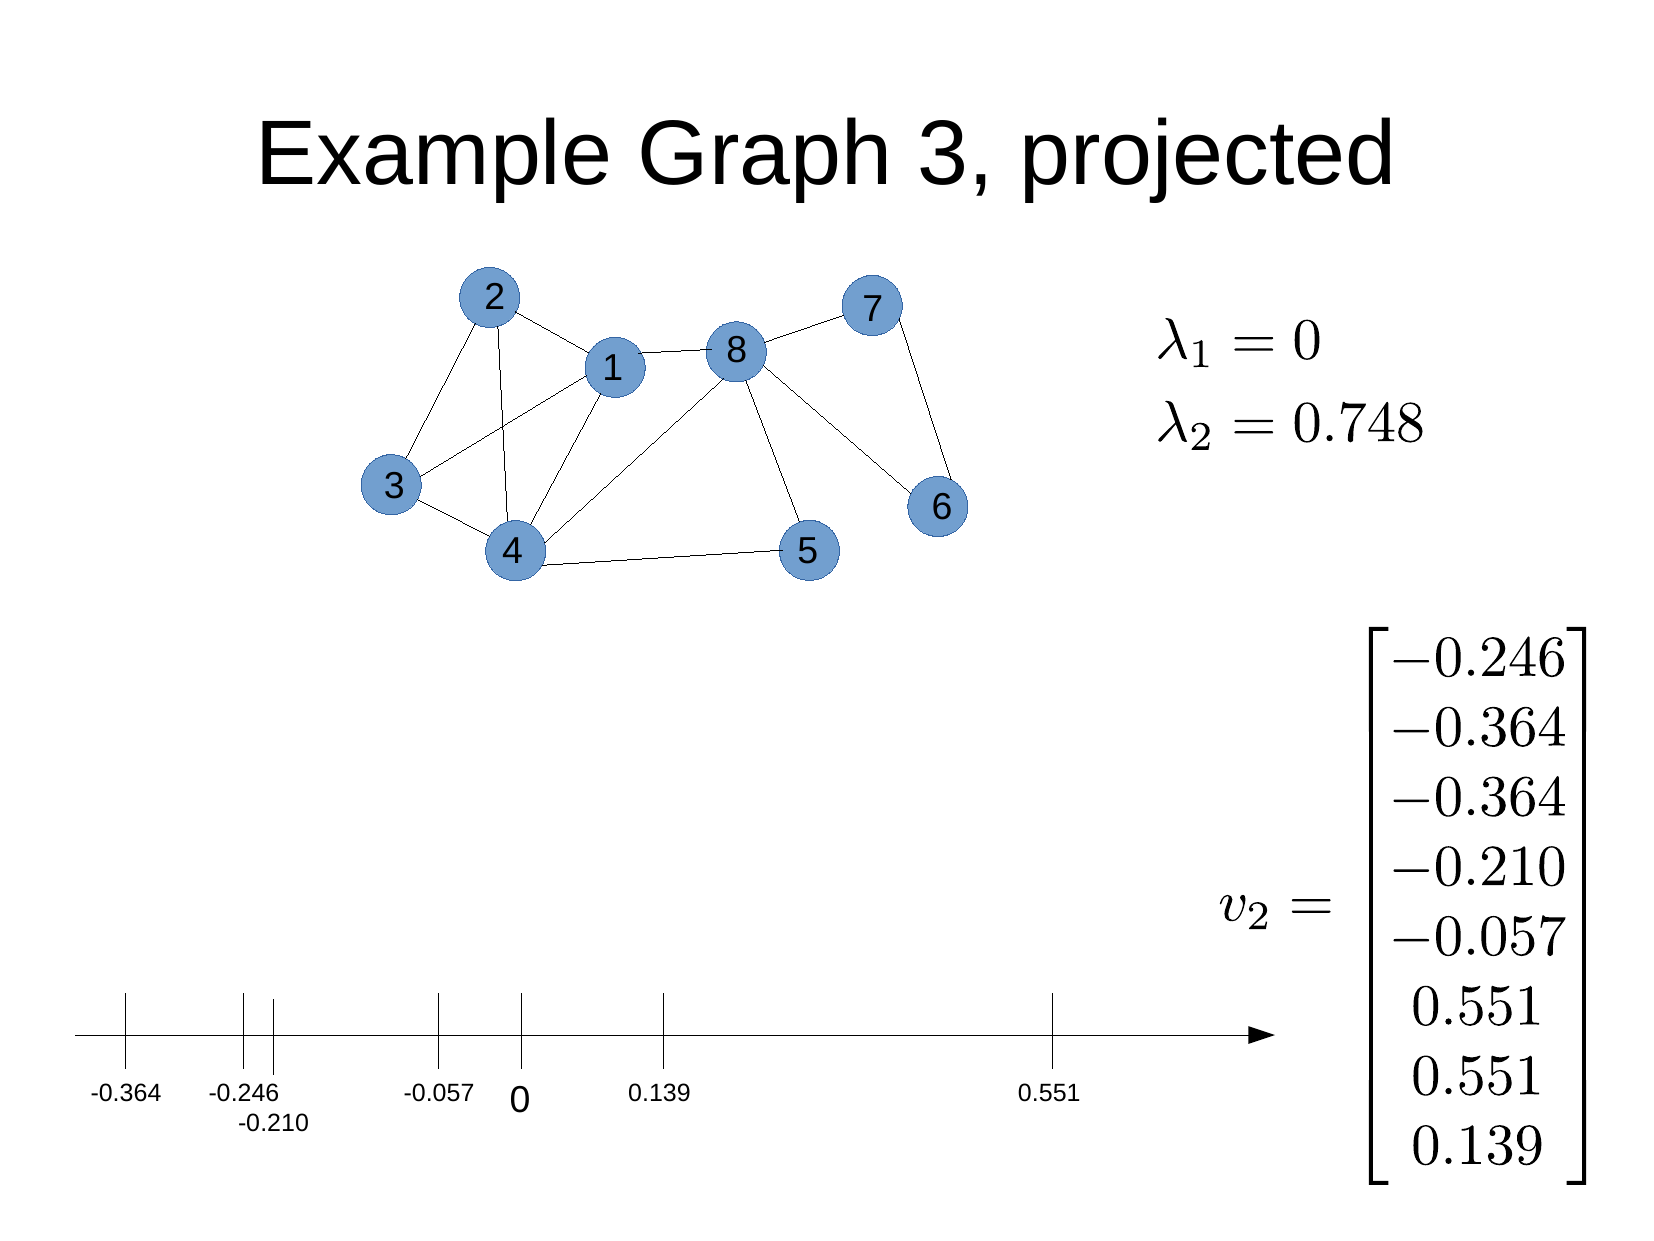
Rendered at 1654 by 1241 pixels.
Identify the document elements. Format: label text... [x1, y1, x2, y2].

text_box [1155, 318, 1322, 368]
text_box 1 [587, 338, 639, 396]
text_box [907, 486, 916, 527]
text_box 0.139 [613, 1071, 707, 1115]
title Example Graph 3, projected [82, 49, 1571, 257]
text_box [763, 338, 767, 365]
text_box [706, 335, 711, 349]
text_box -0.246 [193, 1071, 295, 1115]
text_box [361, 464, 369, 505]
text_box 0 [494, 1071, 546, 1129]
text_box [898, 290, 903, 321]
text_box -0.057 [388, 1071, 490, 1115]
text_box [1155, 400, 1426, 451]
text_box 3 [369, 456, 420, 514]
text_box 4 [487, 521, 538, 579]
text_box [706, 350, 711, 369]
text_box [1218, 626, 1606, 1186]
text_box 7 [847, 279, 898, 337]
text_box [842, 289, 847, 322]
text_box 5 [782, 521, 834, 579]
text_box -0.210 [223, 1100, 325, 1144]
text_box 8 [711, 320, 763, 378]
text_box 6 [916, 477, 968, 535]
text_box [721, 378, 751, 382]
text_box [858, 275, 887, 279]
text_box [834, 533, 840, 568]
text_box [639, 354, 646, 386]
text_box [538, 530, 546, 571]
text_box 2 [469, 267, 520, 325]
text_box 0.551 [1003, 1071, 1096, 1115]
text_box -0.364 [75, 1071, 177, 1115]
text_box [459, 275, 469, 320]
